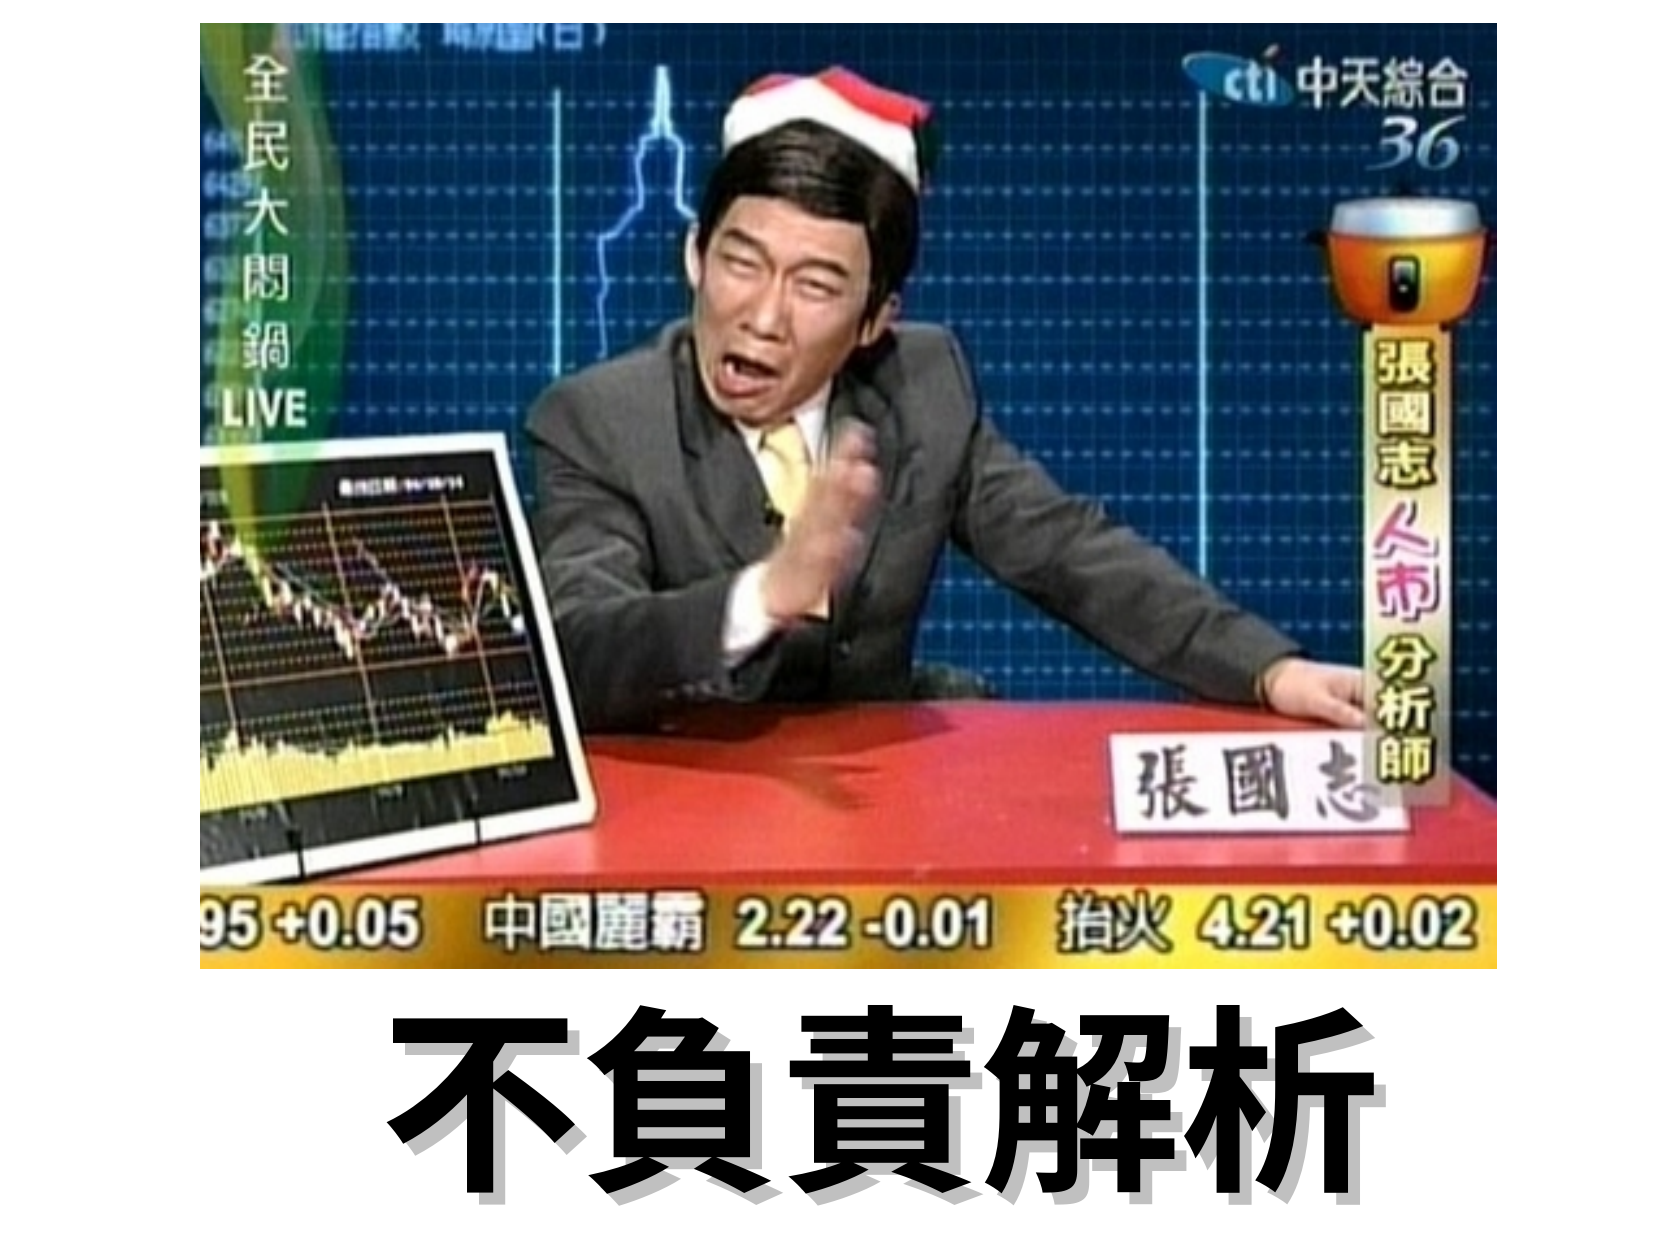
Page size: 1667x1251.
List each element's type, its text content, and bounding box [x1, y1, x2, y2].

picture [200, 23, 1497, 969]
text_box 不負責解析 [366, 968, 1396, 1224]
